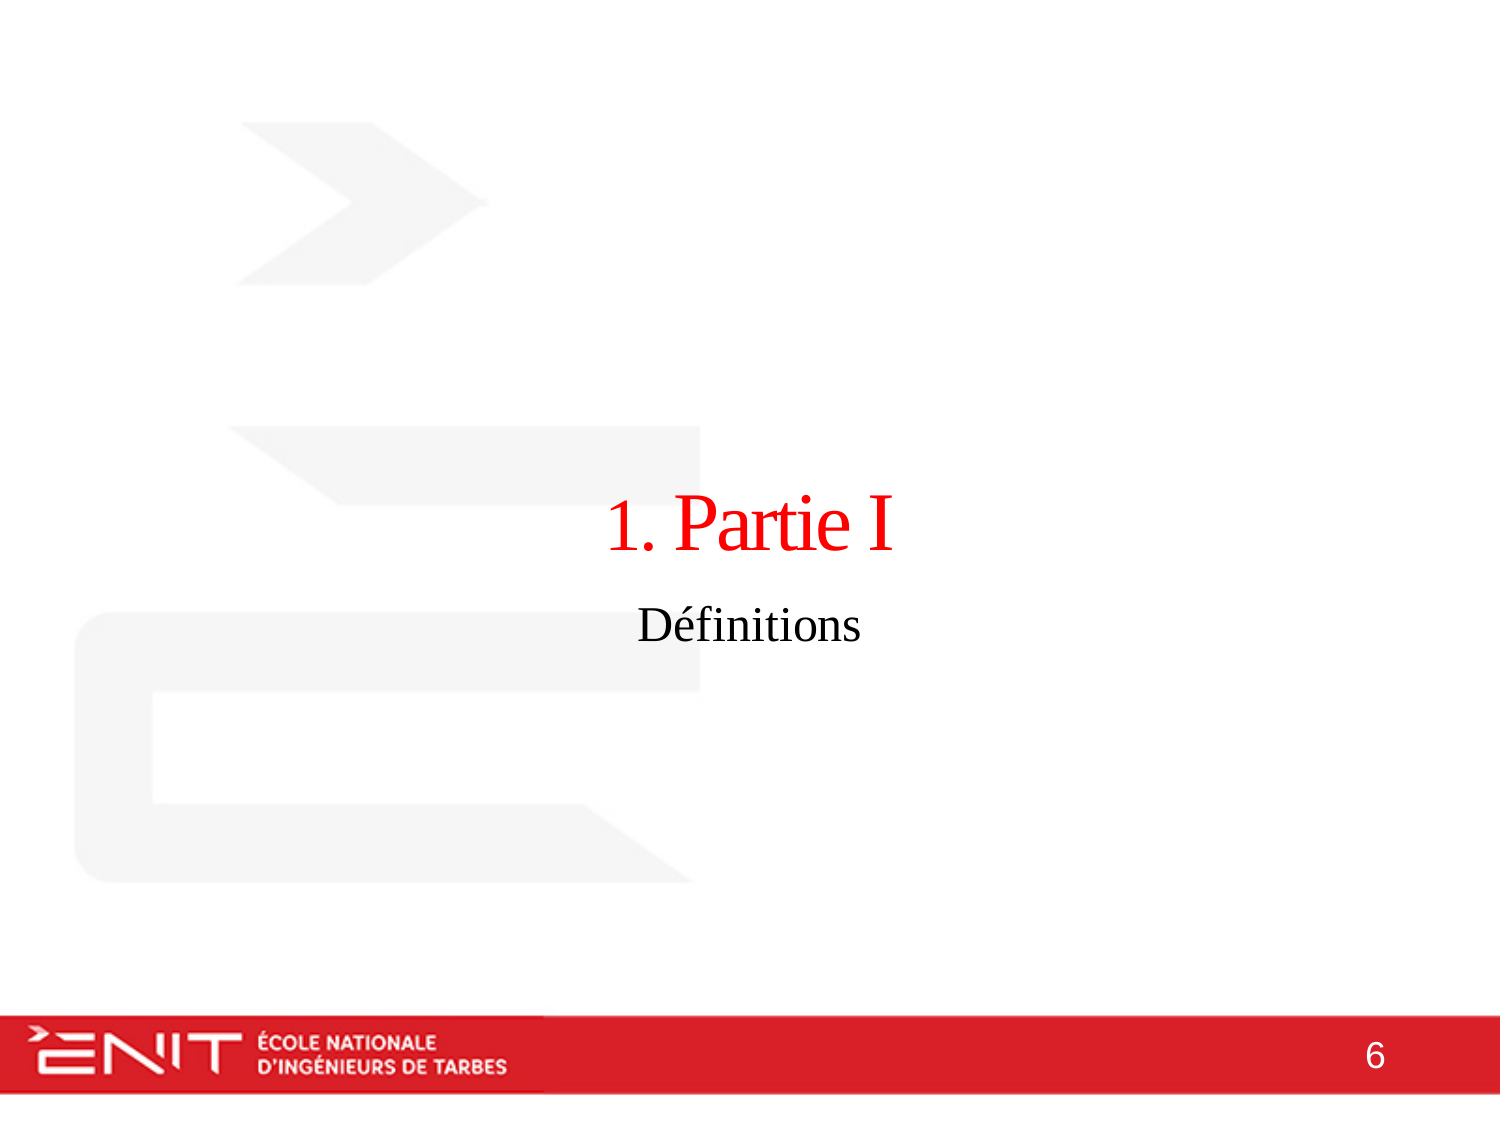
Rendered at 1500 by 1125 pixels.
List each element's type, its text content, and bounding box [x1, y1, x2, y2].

picture [0, 0, 1500, 1125]
text_box <numéro> [1350, 1027, 1500, 1098]
title 1. Partie I [187, 184, 1313, 576]
subtitle Définitions [187, 590, 1313, 863]
